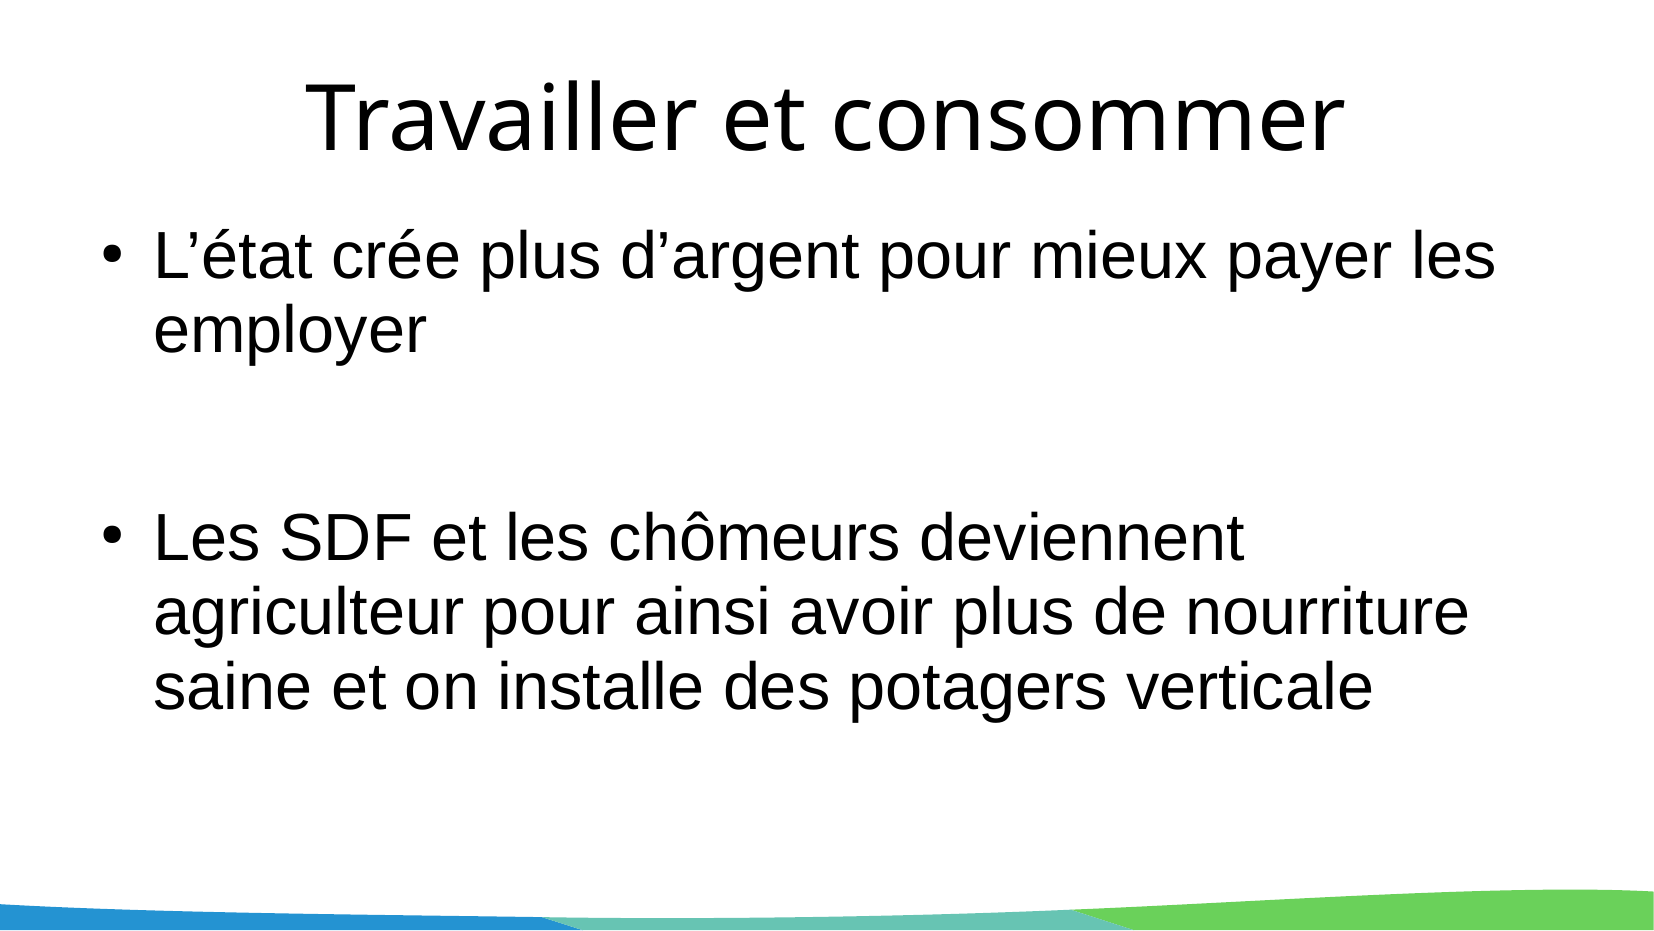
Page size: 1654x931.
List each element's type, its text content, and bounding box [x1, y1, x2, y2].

list Les SDF et les chômeurs deviennent agriculteur pour ainsi avoir plus de nourriture saine et on installe des potagers verticale [82, 499, 1571, 757]
list L’état crée plus d’argent pour mieux payer les employer [82, 217, 1571, 475]
title Travailler et consommer [82, 37, 1571, 193]
